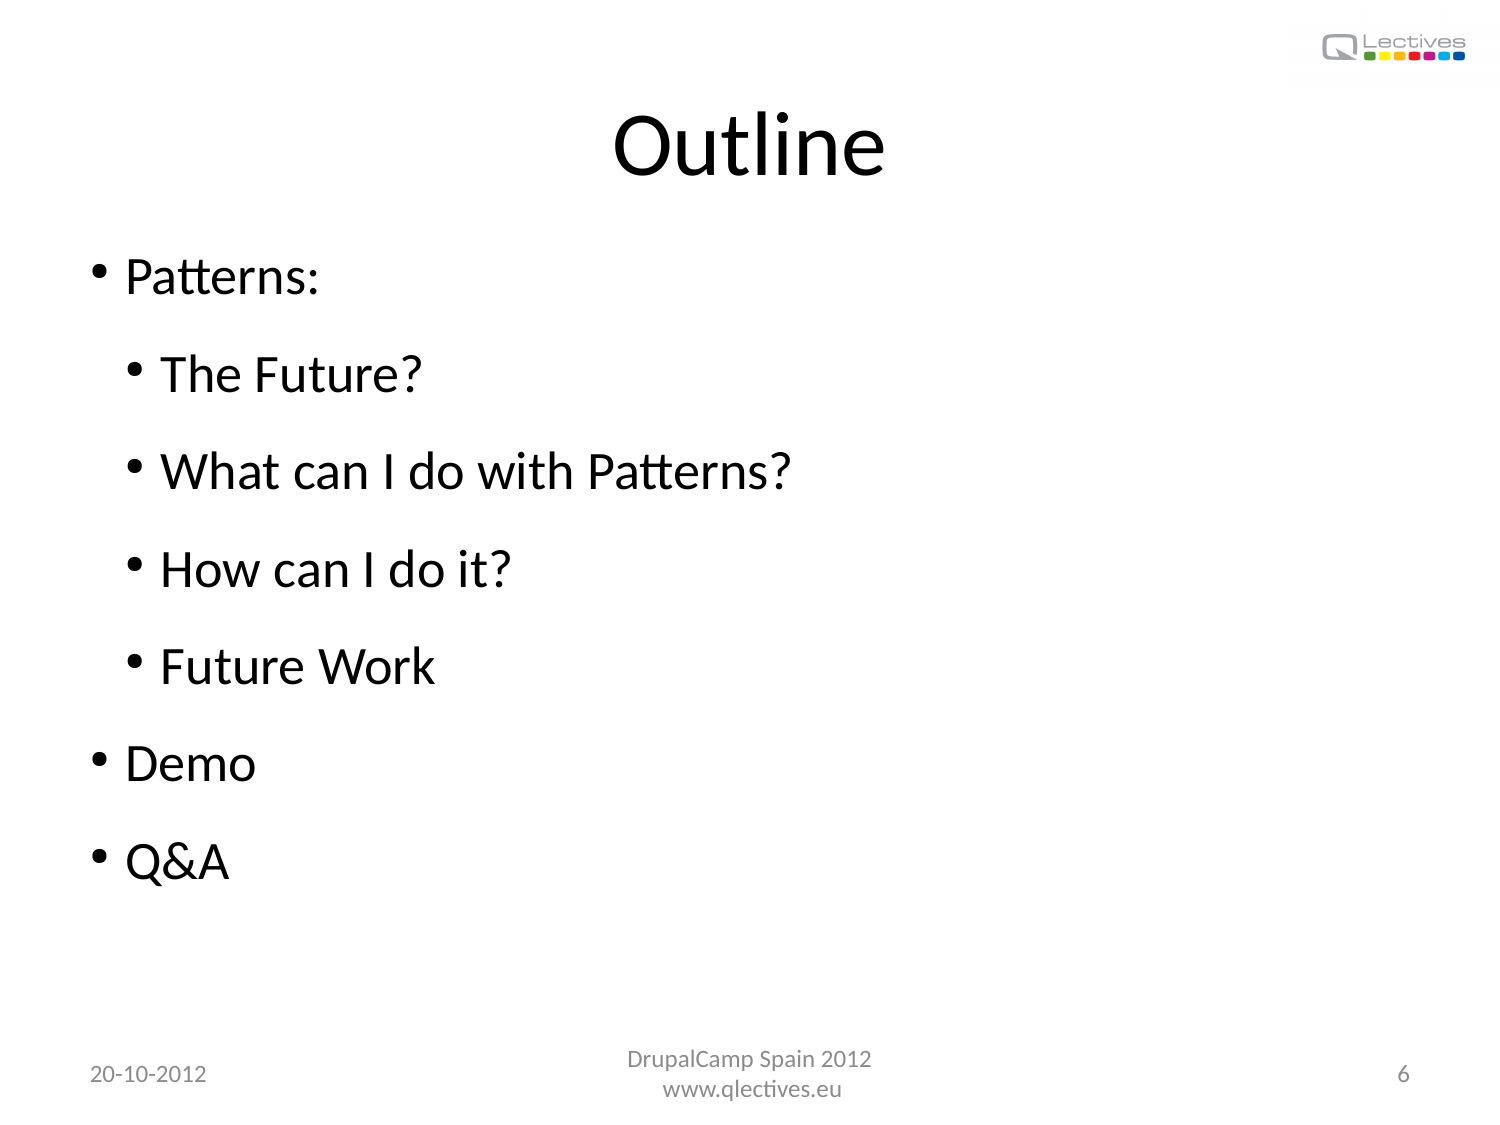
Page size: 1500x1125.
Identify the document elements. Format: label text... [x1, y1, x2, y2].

text_box DrupalCamp Spain 2012 www.qlectives.eu [512, 1042, 988, 1103]
text_box 20-10-2012 [74, 1042, 425, 1103]
text_box <number> [1074, 1042, 1425, 1103]
picture [1288, 9, 1500, 90]
text_box Outline [75, 45, 1425, 200]
text_box Patterns: The Future? What can I do with Patterns? How can I do it? Future Work Demo Q&A [75, 200, 1425, 887]
